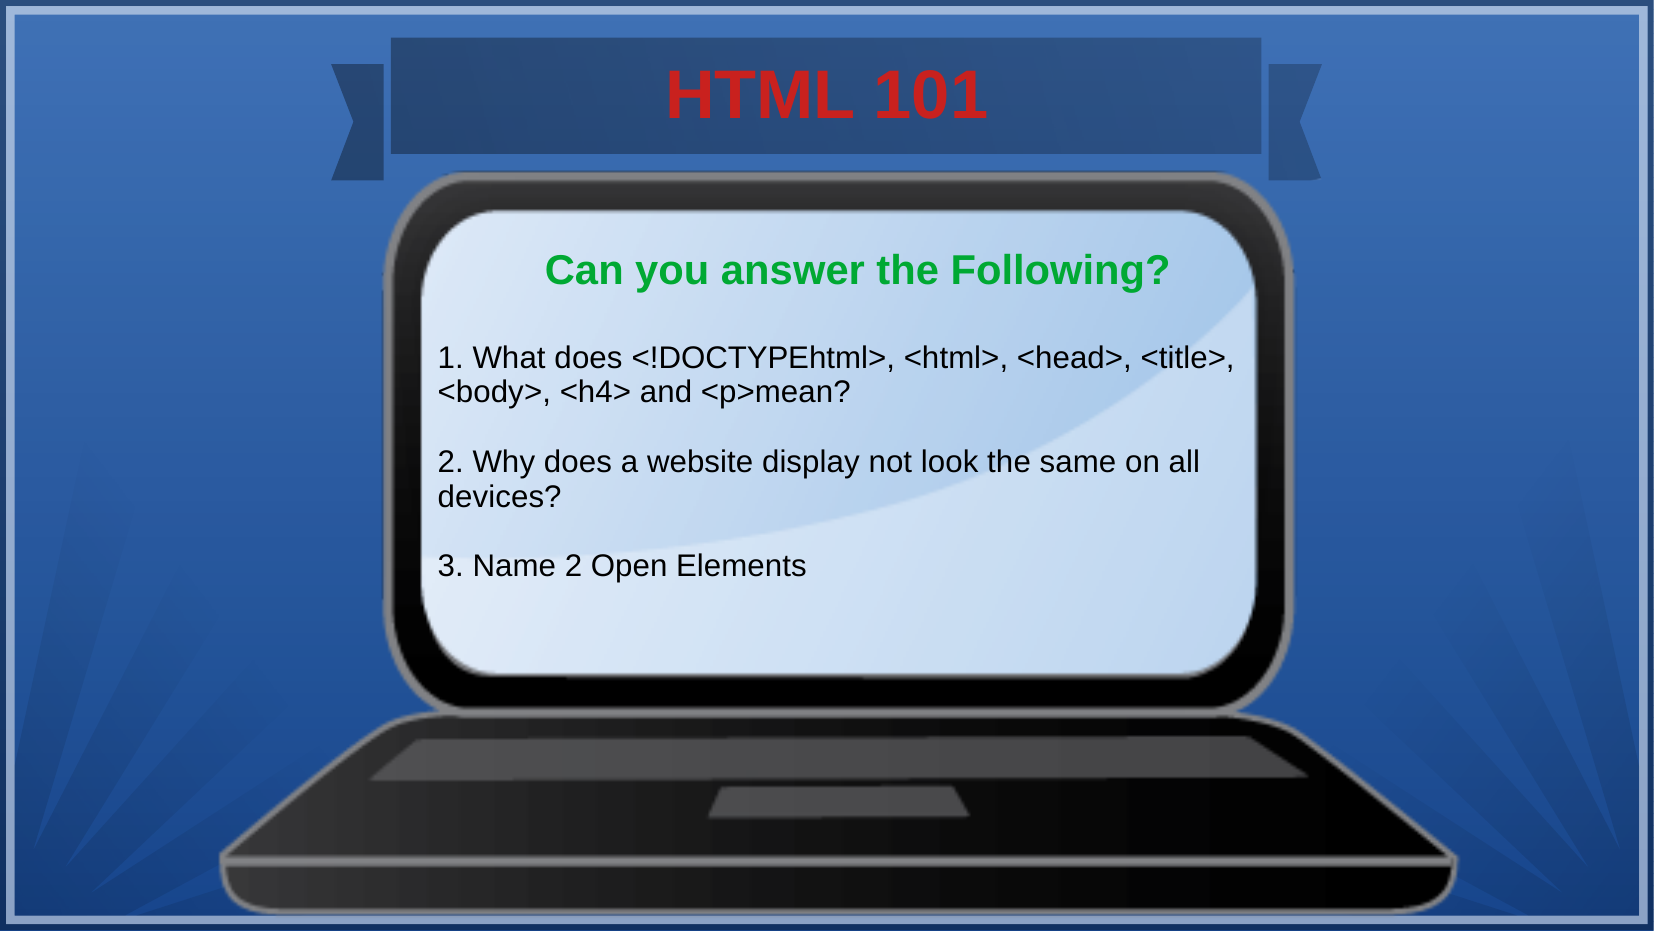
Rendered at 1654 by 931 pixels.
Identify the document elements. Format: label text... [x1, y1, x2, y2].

title HTML 101 [389, 35, 1264, 154]
picture [164, 119, 1514, 931]
subtitle Can you answer the Following? 1. What does <!DOCTYPEhtml>, <html>, <head>, <title>, <body>, <h4> and <p>mean? 2. Why does a website display not look the same on all devices? 3. Name 2 Open Elements [437, 225, 1278, 640]
